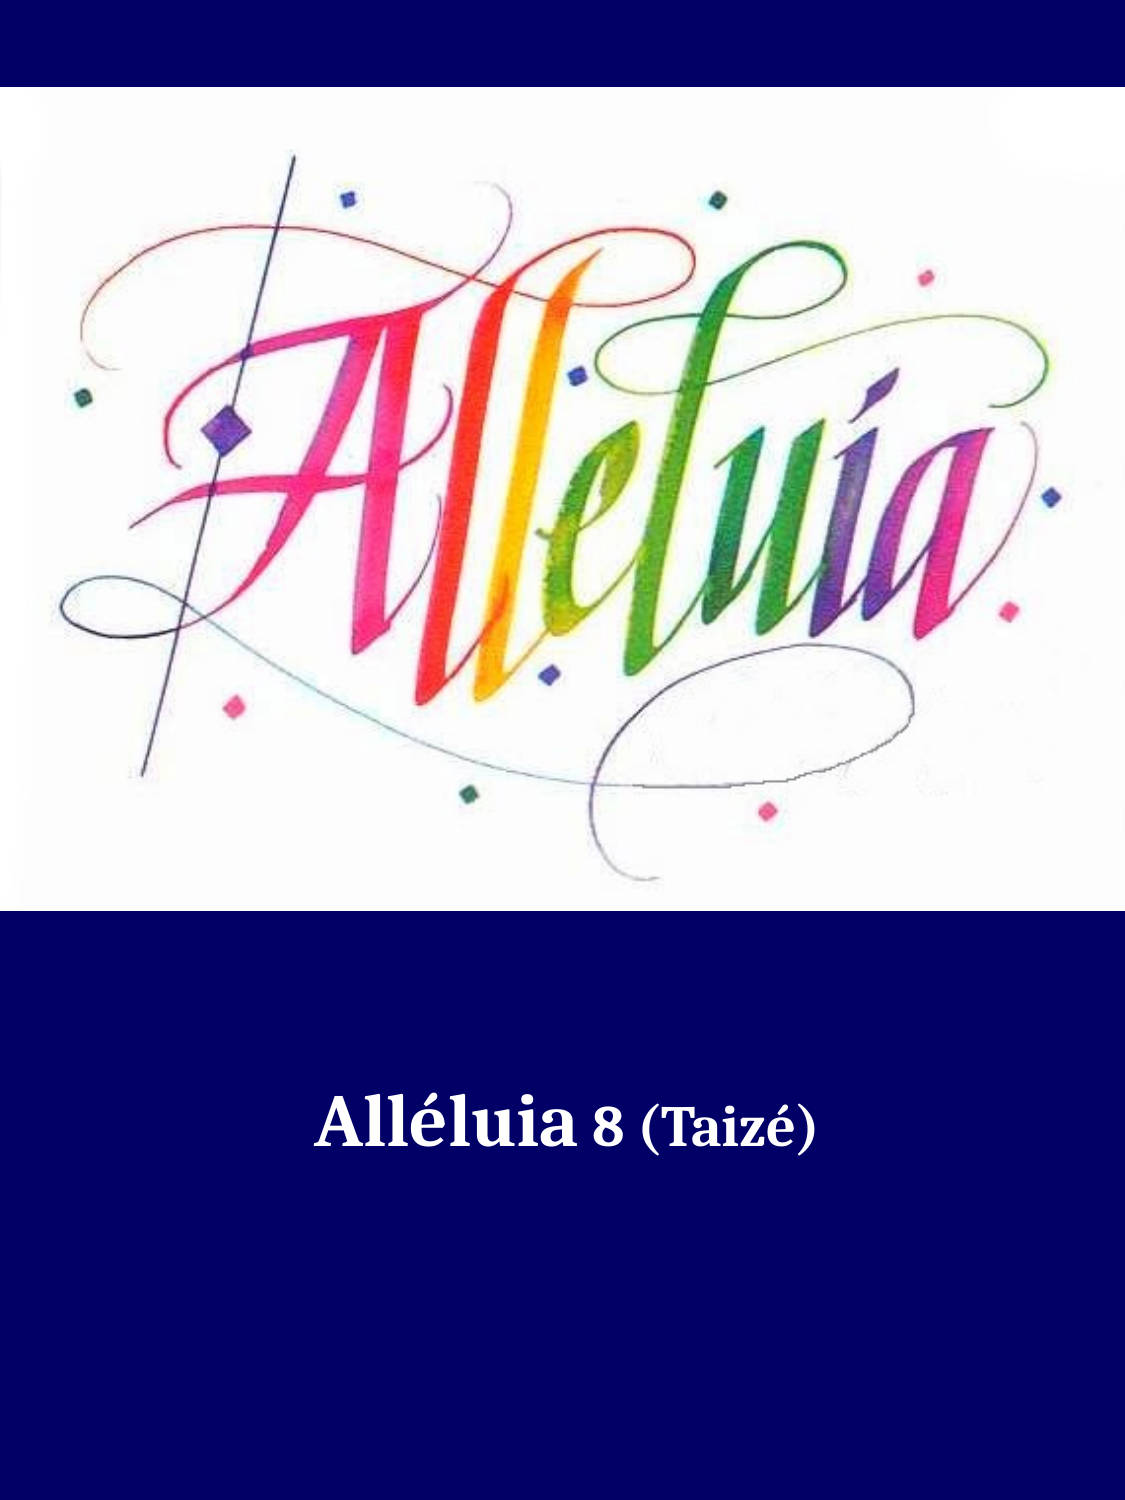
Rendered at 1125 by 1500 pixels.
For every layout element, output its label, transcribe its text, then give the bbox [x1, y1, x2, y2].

text_box Alléluia 8 (Taizé) [59, 1063, 1075, 1193]
picture [0, 87, 1125, 911]
